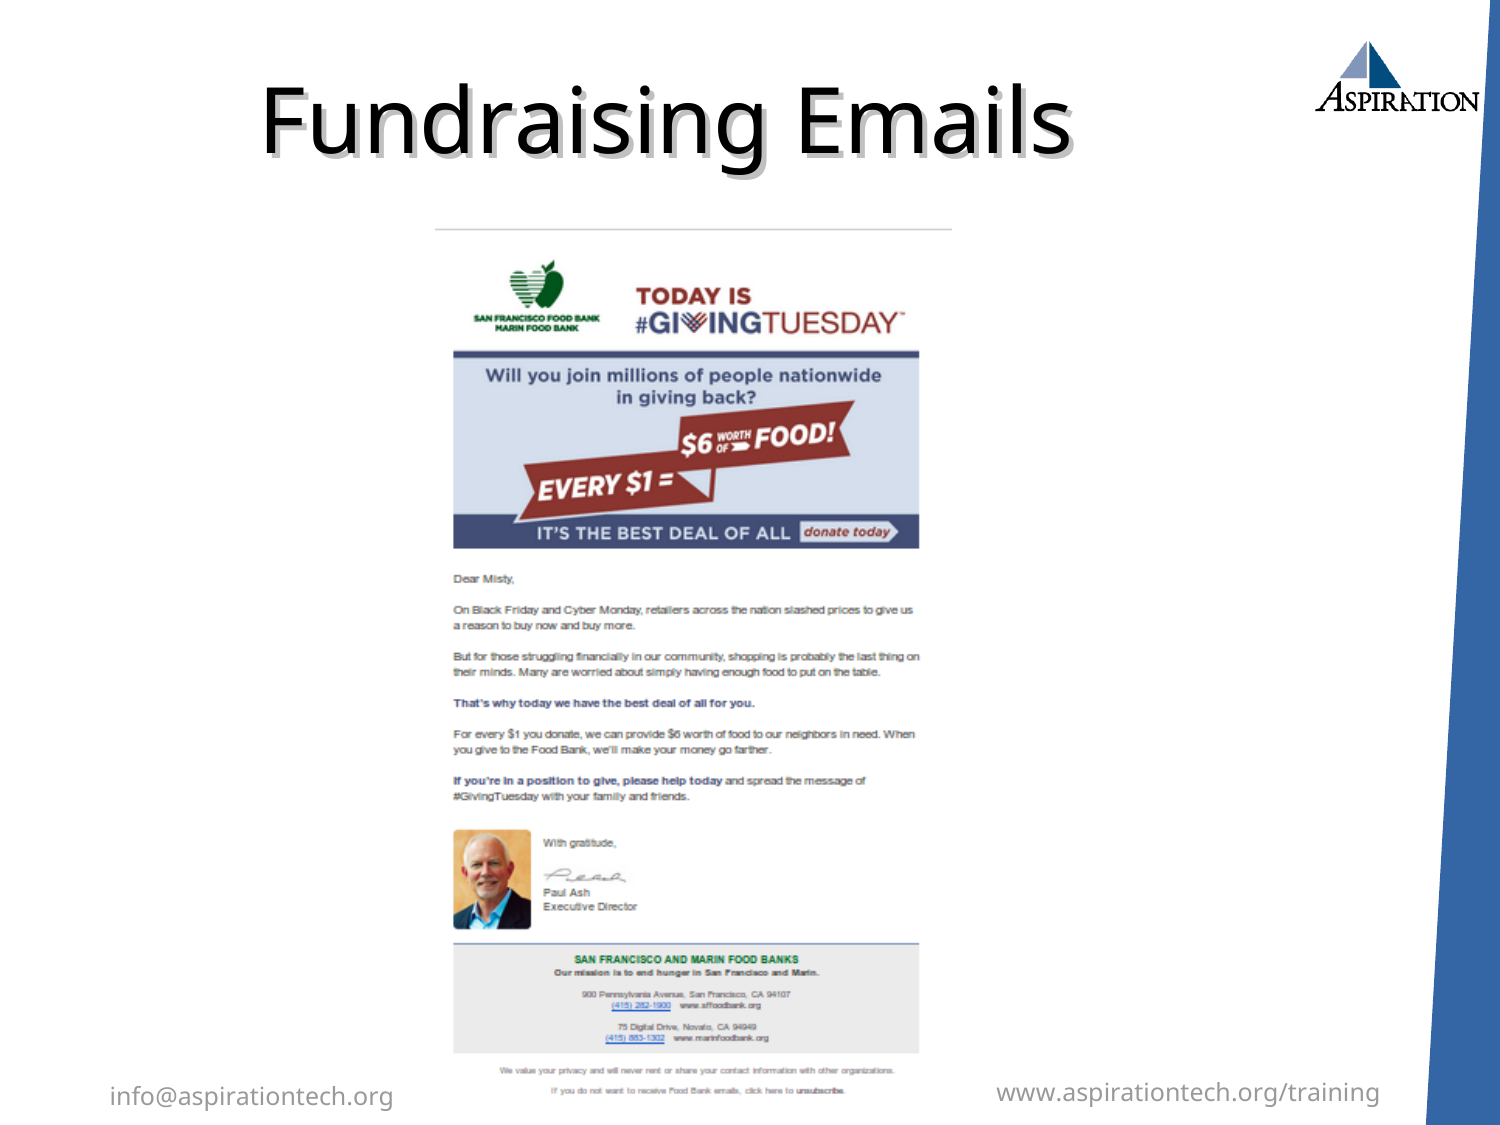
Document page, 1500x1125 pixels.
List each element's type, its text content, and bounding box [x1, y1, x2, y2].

picture [435, 215, 952, 1125]
title Fundraising Emails [49, 19, 1284, 206]
picture [1315, 41, 1480, 120]
